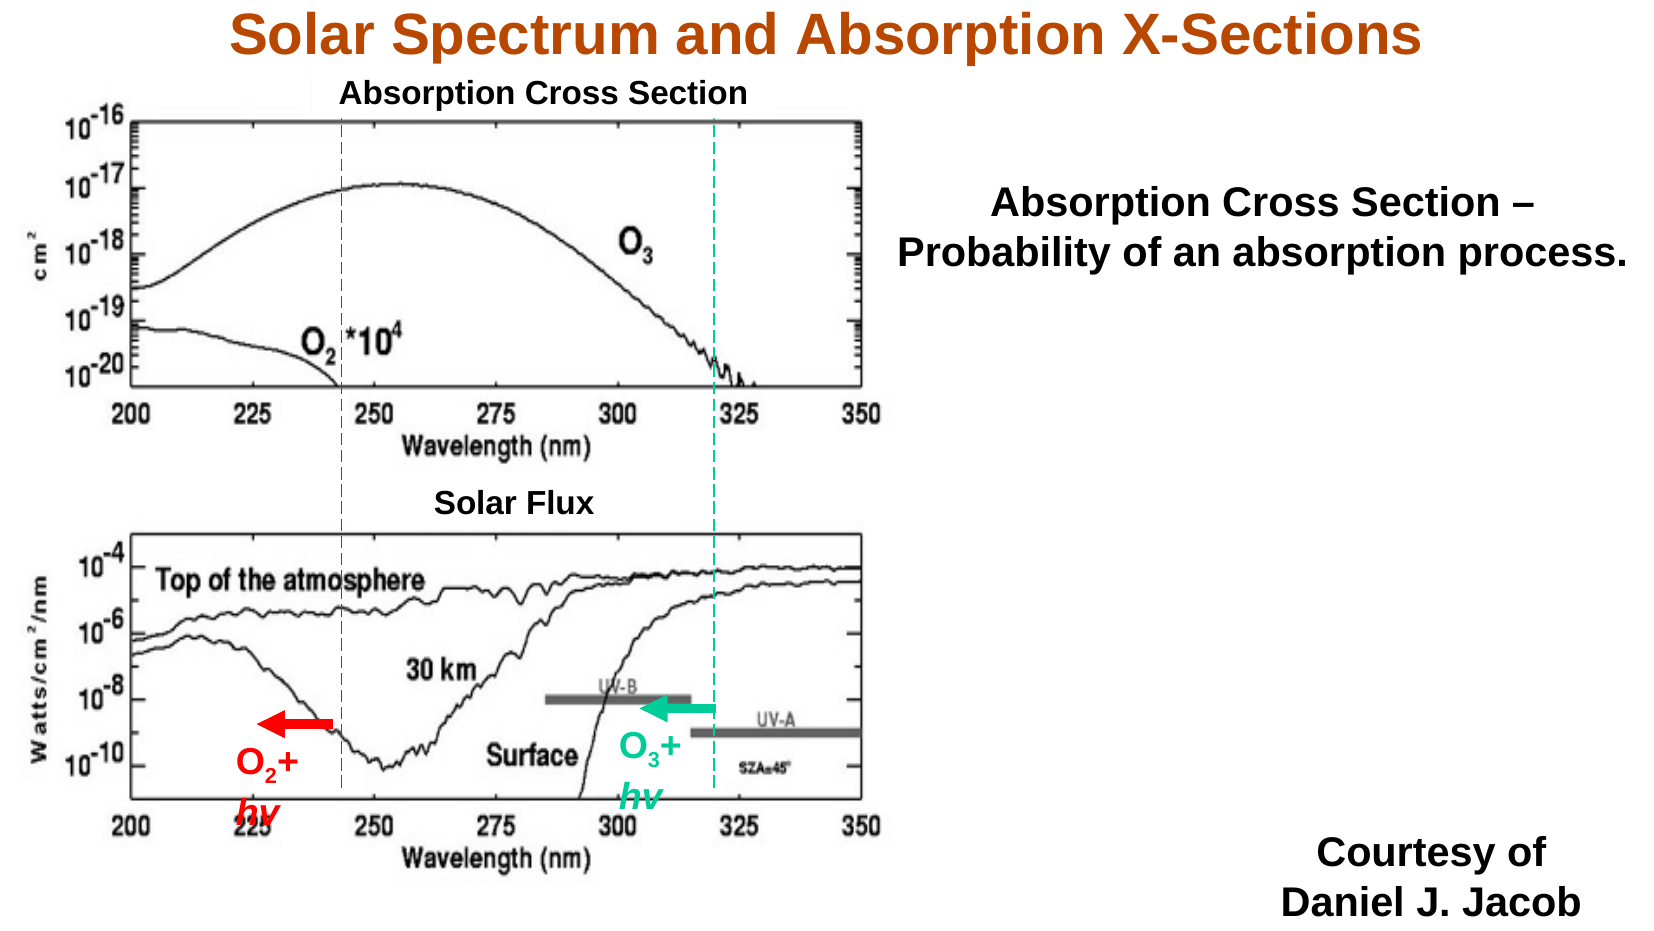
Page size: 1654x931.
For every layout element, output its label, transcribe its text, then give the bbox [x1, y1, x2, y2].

text_box Absorption Cross Section [312, 63, 776, 119]
text_box Absorption Cross Section – Probability of an absorption process. [892, 167, 1644, 283]
picture [19, 66, 892, 889]
text_box Solar Spectrum and Absorption X-Sections [0, 1, 1654, 68]
text_box Solar Flux [347, 473, 681, 529]
text_box O2+hv [221, 729, 316, 841]
text_box Courtesy of Daniel J. Jacob [1265, 817, 1597, 931]
text_box O3+hv [603, 713, 699, 825]
